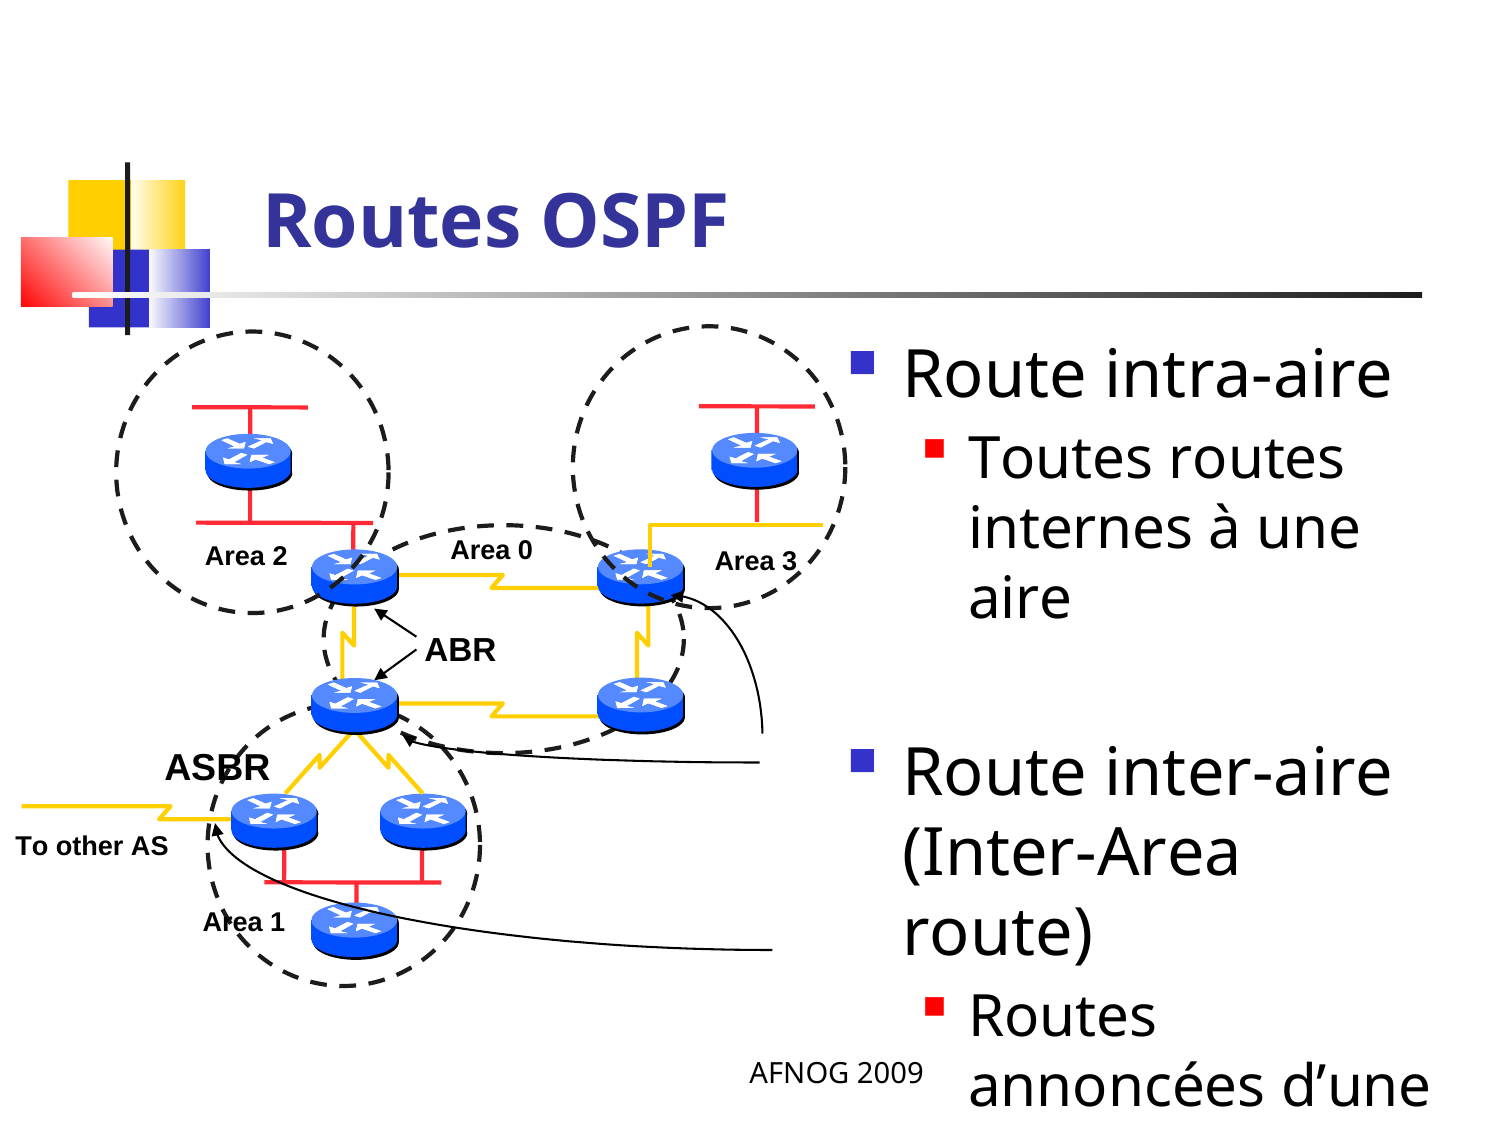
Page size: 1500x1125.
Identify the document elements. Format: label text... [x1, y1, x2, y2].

text_box Area 2 [190, 534, 303, 580]
picture [308, 546, 405, 613]
text_box Area 1 [187, 900, 300, 945]
picture [333, 899, 405, 917]
picture [683, 598, 691, 604]
picture [202, 431, 299, 498]
title Routes OSPF [188, 35, 1468, 276]
picture [308, 899, 405, 967]
text_box To other AS [0, 823, 184, 869]
picture [377, 790, 474, 858]
picture [708, 430, 805, 497]
picture [228, 790, 325, 858]
text_box ABR [409, 624, 512, 677]
text_box Area 3 [699, 539, 813, 584]
list Route intra-aire Toutes routes internes à une aire Route inter-aire (Inter-Area route)‏ Routes annoncées d’une aire vers une autre aire par un ABR Route externe (External route)‏ Routes importés dans OSPF par un autre protocole de routage par un ASBR [832, 326, 1465, 1125]
picture [308, 675, 405, 742]
text_box ASBR [149, 739, 286, 796]
picture [594, 674, 691, 741]
picture [594, 546, 691, 613]
text_box Area 0 [435, 527, 548, 573]
